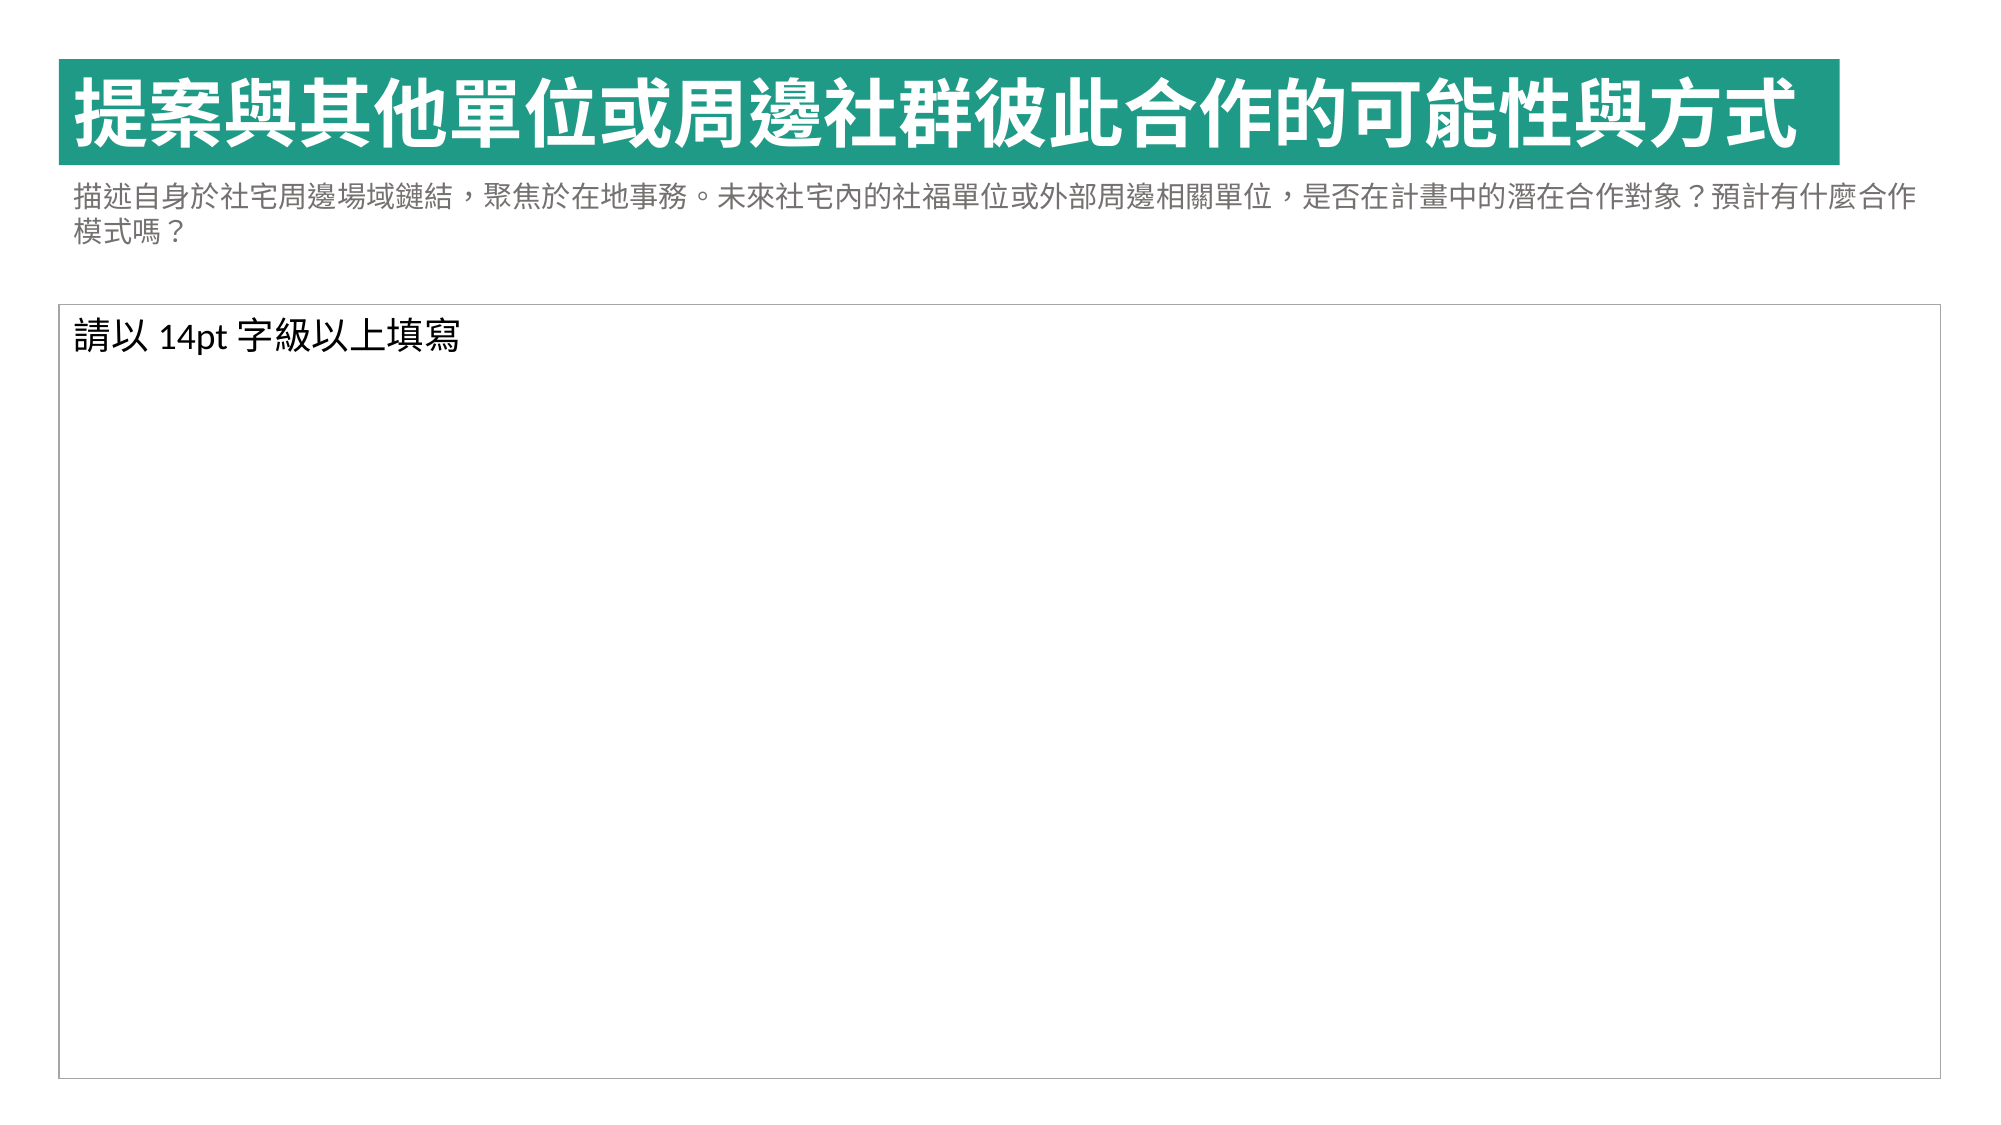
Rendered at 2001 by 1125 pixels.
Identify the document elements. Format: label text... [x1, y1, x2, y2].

text_box 描述自身於社宅周邊場域鏈結，聚焦於在地事務。未來社宅內的社福單位或外部周邊相關單位，是否在計畫中的潛在合作對象？預計有什麼合作模式嗎？ [58, 171, 1949, 258]
text_box 提案與其他單位或周邊社群彼此合作的可能性與方式 [58, 59, 1840, 166]
text_box 請以14pt字級以上填寫 [58, 304, 1941, 1079]
